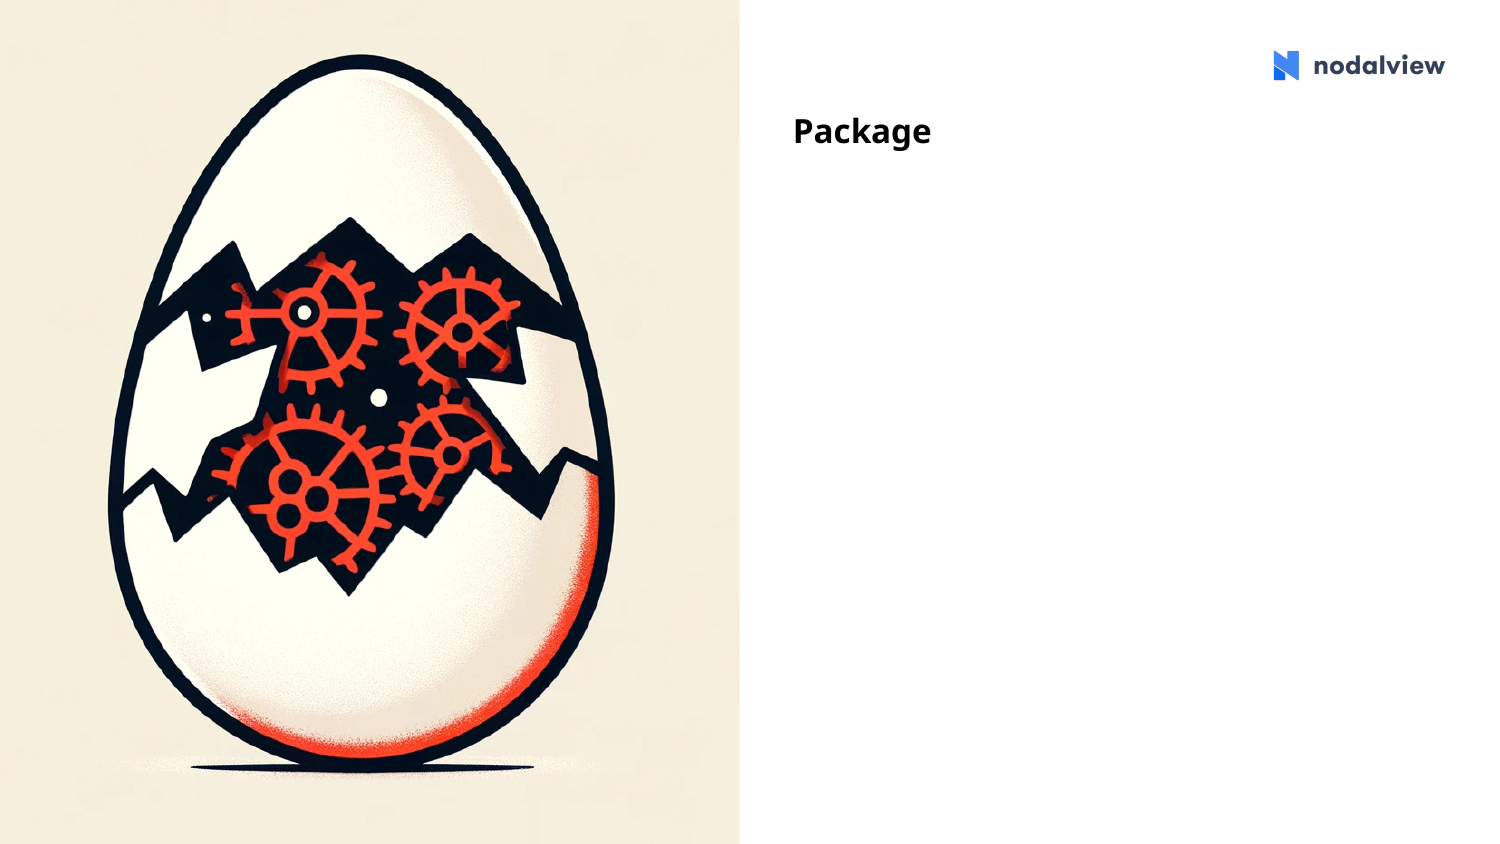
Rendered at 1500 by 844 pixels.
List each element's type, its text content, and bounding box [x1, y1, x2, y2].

picture [1242, 0, 1477, 94]
title Package [777, 94, 1500, 266]
picture [0, 0, 740, 844]
